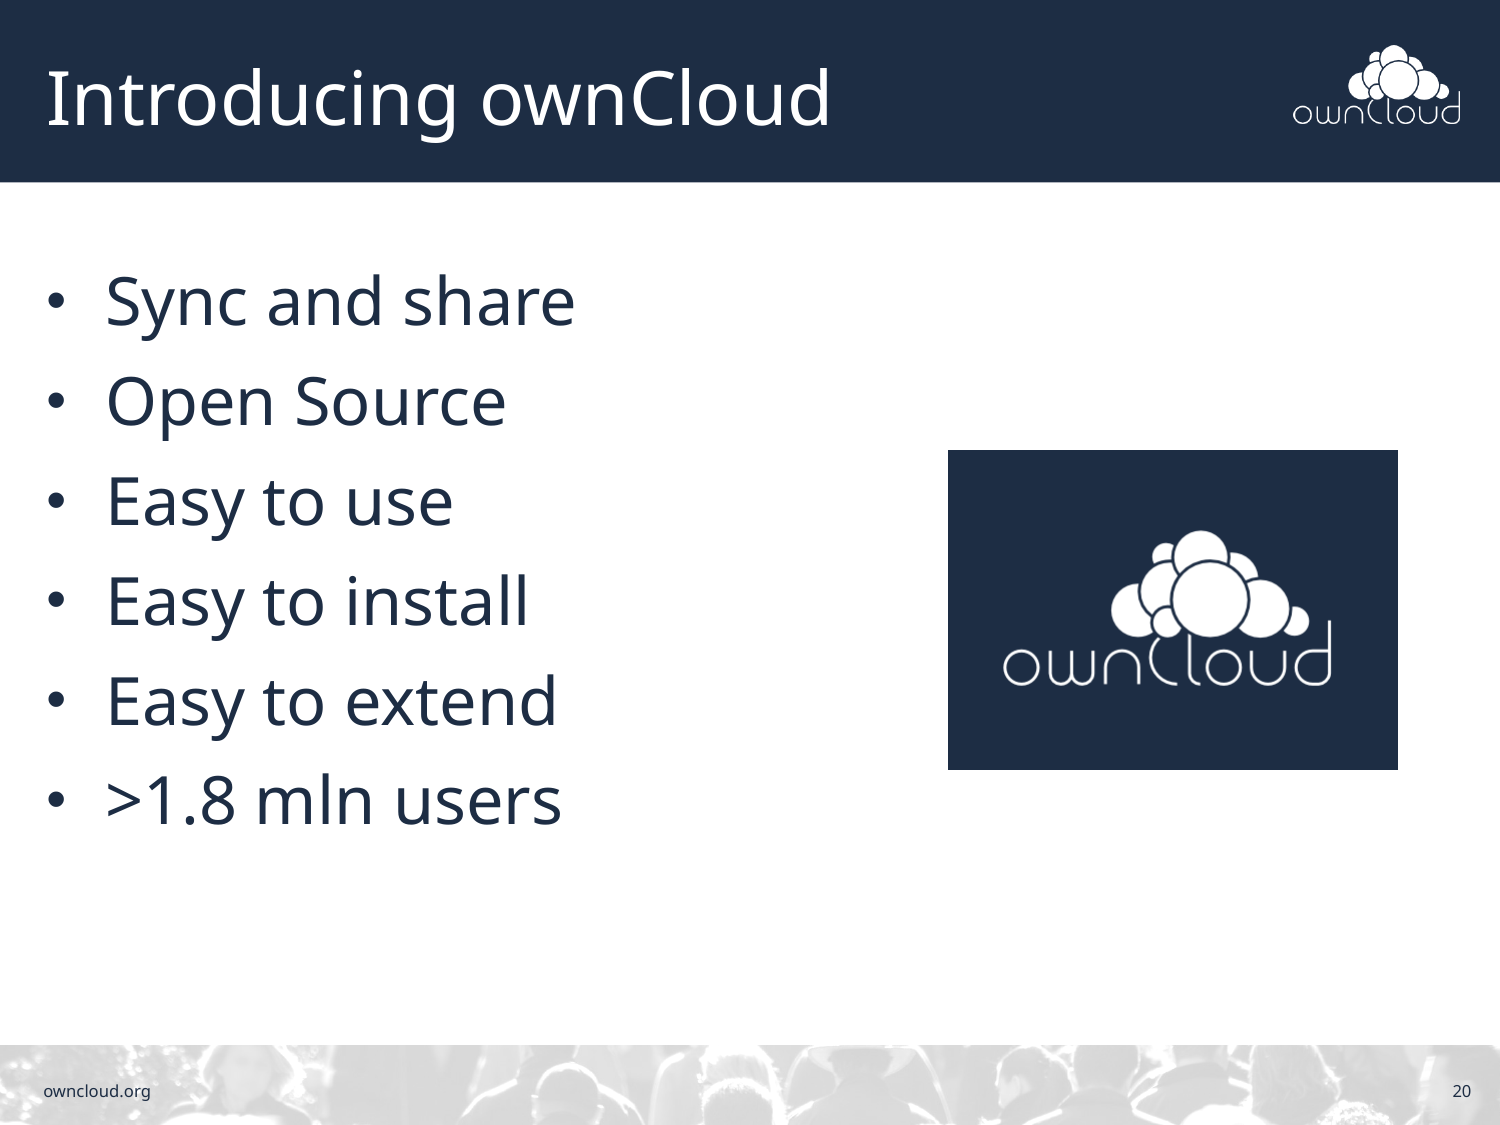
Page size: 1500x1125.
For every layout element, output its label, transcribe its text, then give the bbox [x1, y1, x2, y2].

title Introducing ownCloud [46, 5, 1258, 187]
list Sync and share Open Source Easy to use Easy to install Easy to extend >1.8 mln users [46, 254, 1465, 1026]
picture [1293, 45, 1460, 124]
picture [0, 1045, 1500, 1125]
picture [948, 450, 1398, 770]
